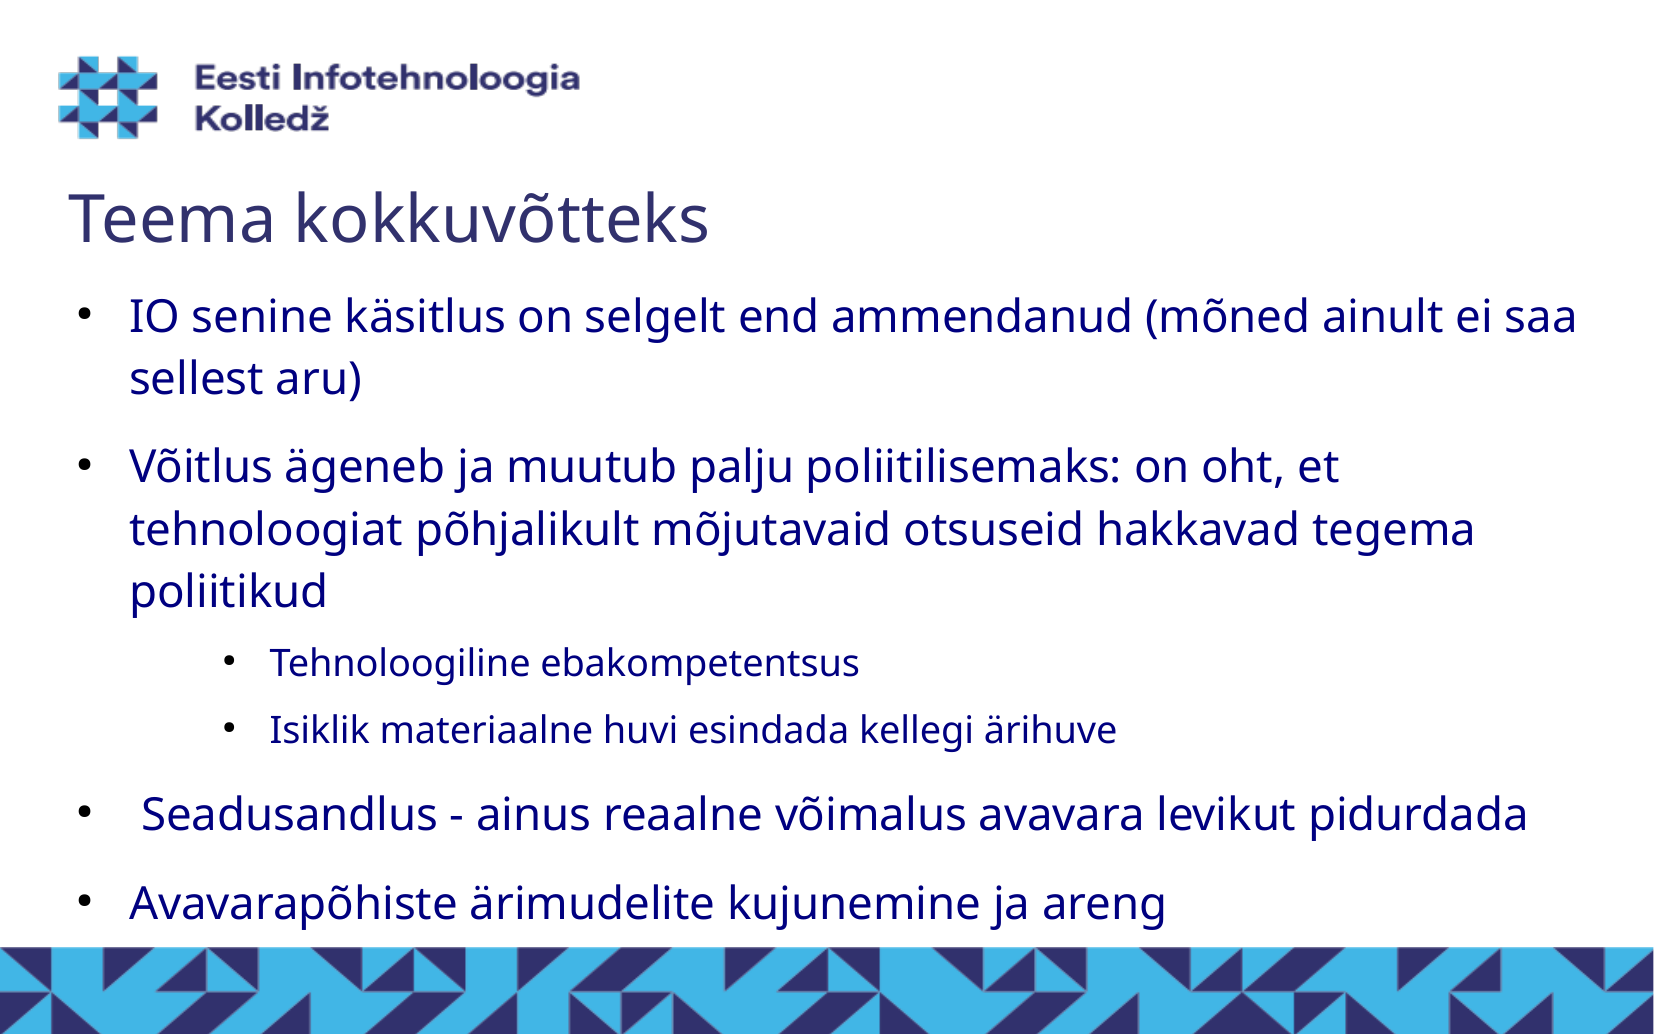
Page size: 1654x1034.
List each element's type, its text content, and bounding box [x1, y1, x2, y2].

title Teema kokkuvõtteks [68, 147, 1536, 283]
list IO senine käsitlus on selgelt end ammendanud (mõned ainult ei saa sellest aru) Võitlus ägeneb ja muutub palju poliitilisemaks: on oht, et tehnoloogiat põhjalikult mõjutavaid otsuseid hakkavad tegema poliitikud Tehnoloogiline ebakompetentsus Isiklik materiaalne huvi esindada kellegi ärihuve Seadusandlus - ainus reaalne võimalus avavara levikut pidurdada Avavarapõhiste ärimudelite kujunemine ja areng [59, 283, 1595, 936]
